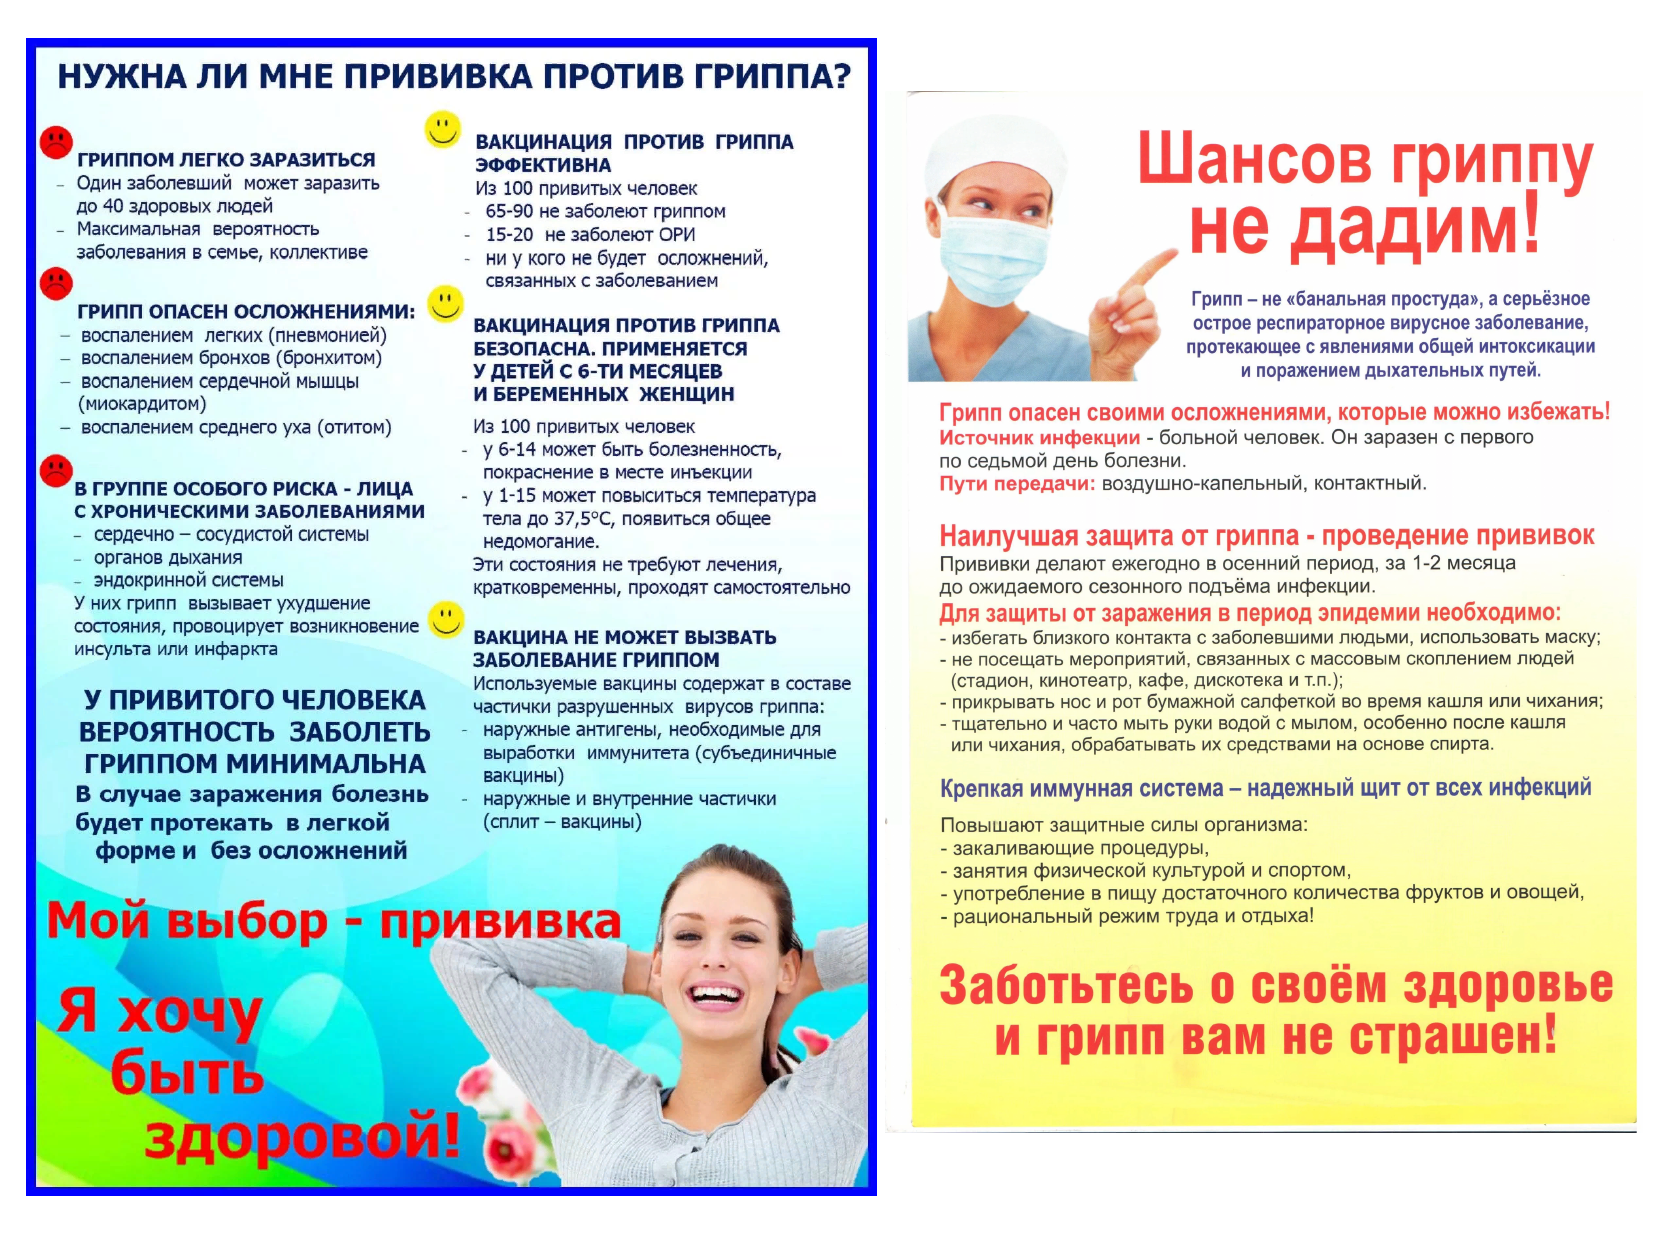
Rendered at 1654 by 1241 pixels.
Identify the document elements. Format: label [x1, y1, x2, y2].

picture [885, 91, 1643, 1133]
picture [26, 39, 877, 1196]
